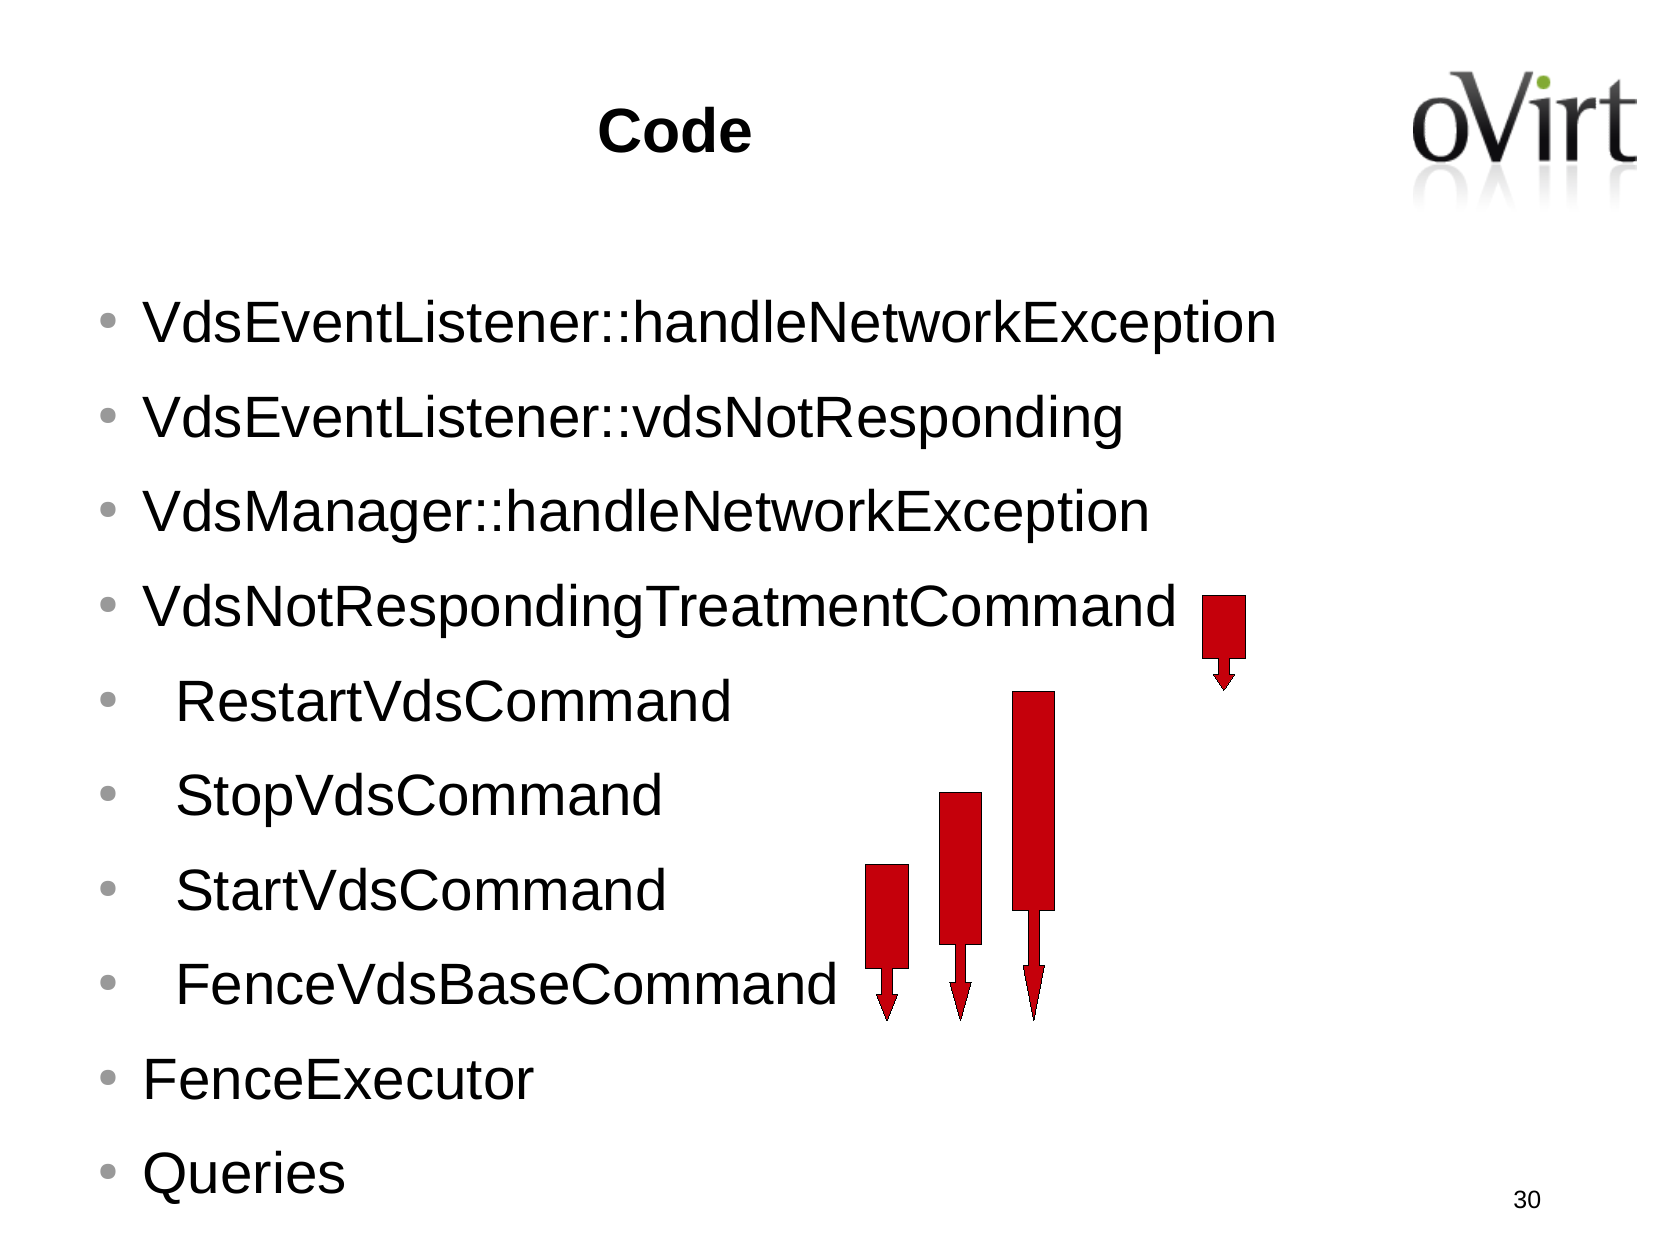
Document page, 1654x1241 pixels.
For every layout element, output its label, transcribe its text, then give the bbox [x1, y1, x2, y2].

picture [1413, 63, 1637, 212]
text_box [1012, 691, 1055, 1021]
list VdsEventListener::handleNetworkException VdsEventListener::vdsNotResponding VdsManager::handleNetworkException VdsNotRespondingTreatmentCommand RestartVdsCommand StopVdsCommand StartVdsCommand FenceVdsBaseCommand FenceExecutor Queries [82, 290, 1571, 1207]
title Code [82, 37, 1303, 226]
text_box [865, 864, 909, 1021]
text_box [939, 792, 982, 1021]
text_box [1202, 595, 1246, 691]
